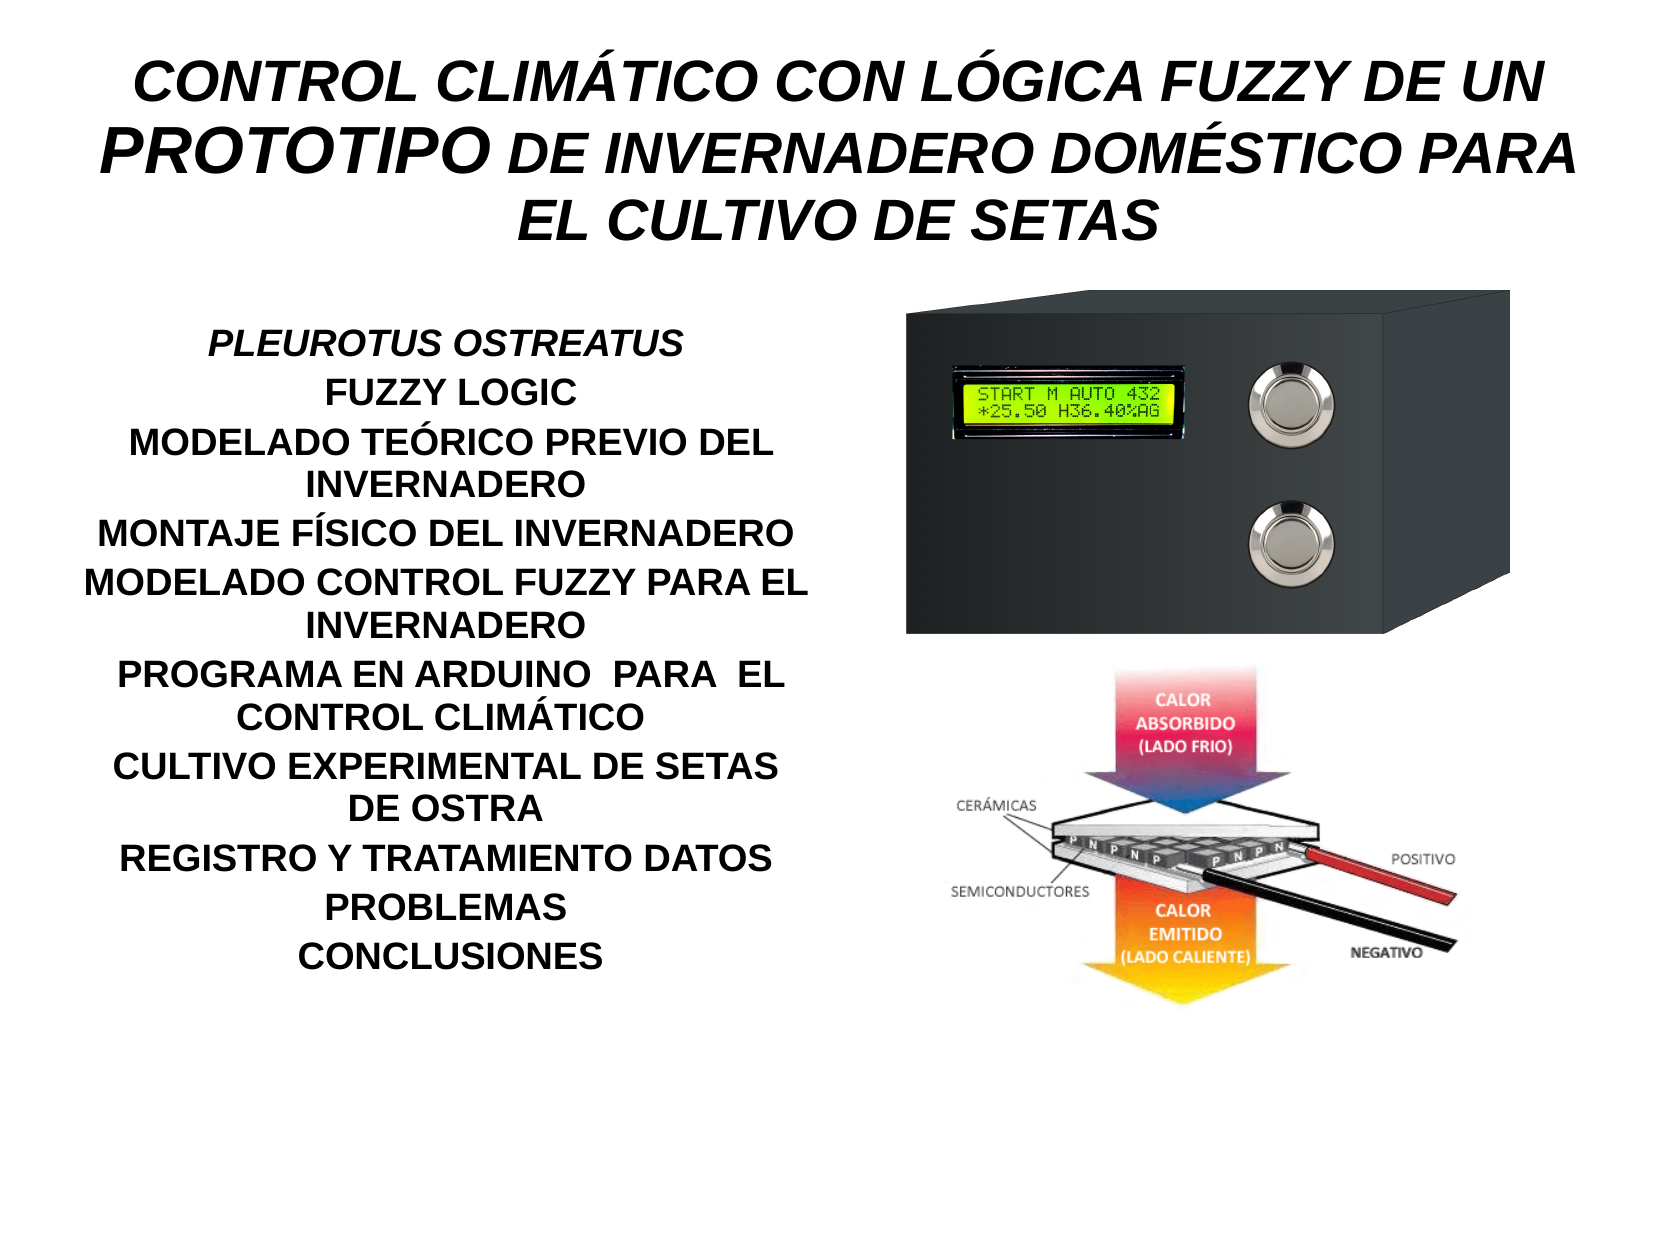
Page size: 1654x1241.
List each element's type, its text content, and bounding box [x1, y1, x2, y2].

picture [944, 665, 1473, 1009]
title CONTROL CLIMÁTICO CON LÓGICA FUZZY DE UN PROTOTIPO DE INVERNADERO DOMÉSTICO PARA EL CULTIVO DE SETAS [94, 47, 1583, 255]
picture [906, 290, 1510, 634]
list PLEUROTUS OSTREATUS FUZZY LOGIC MODELADO TEÓRICO PREVIO DEL INVERNADERO MONTAJE FÍSICO DEL INVERNADERO MODELADO CONTROL FUZZY PARA EL INVERNADERO PROGRAMA EN ARDUINO PARA EL CONTROL CLIMÁTICO CULTIVO EXPERIMENTAL DE SETAS DE OSTRA REGISTRO Y TRATAMIENTO DATOS PROBLEMAS CONCLUSIONES [82, 290, 809, 1010]
